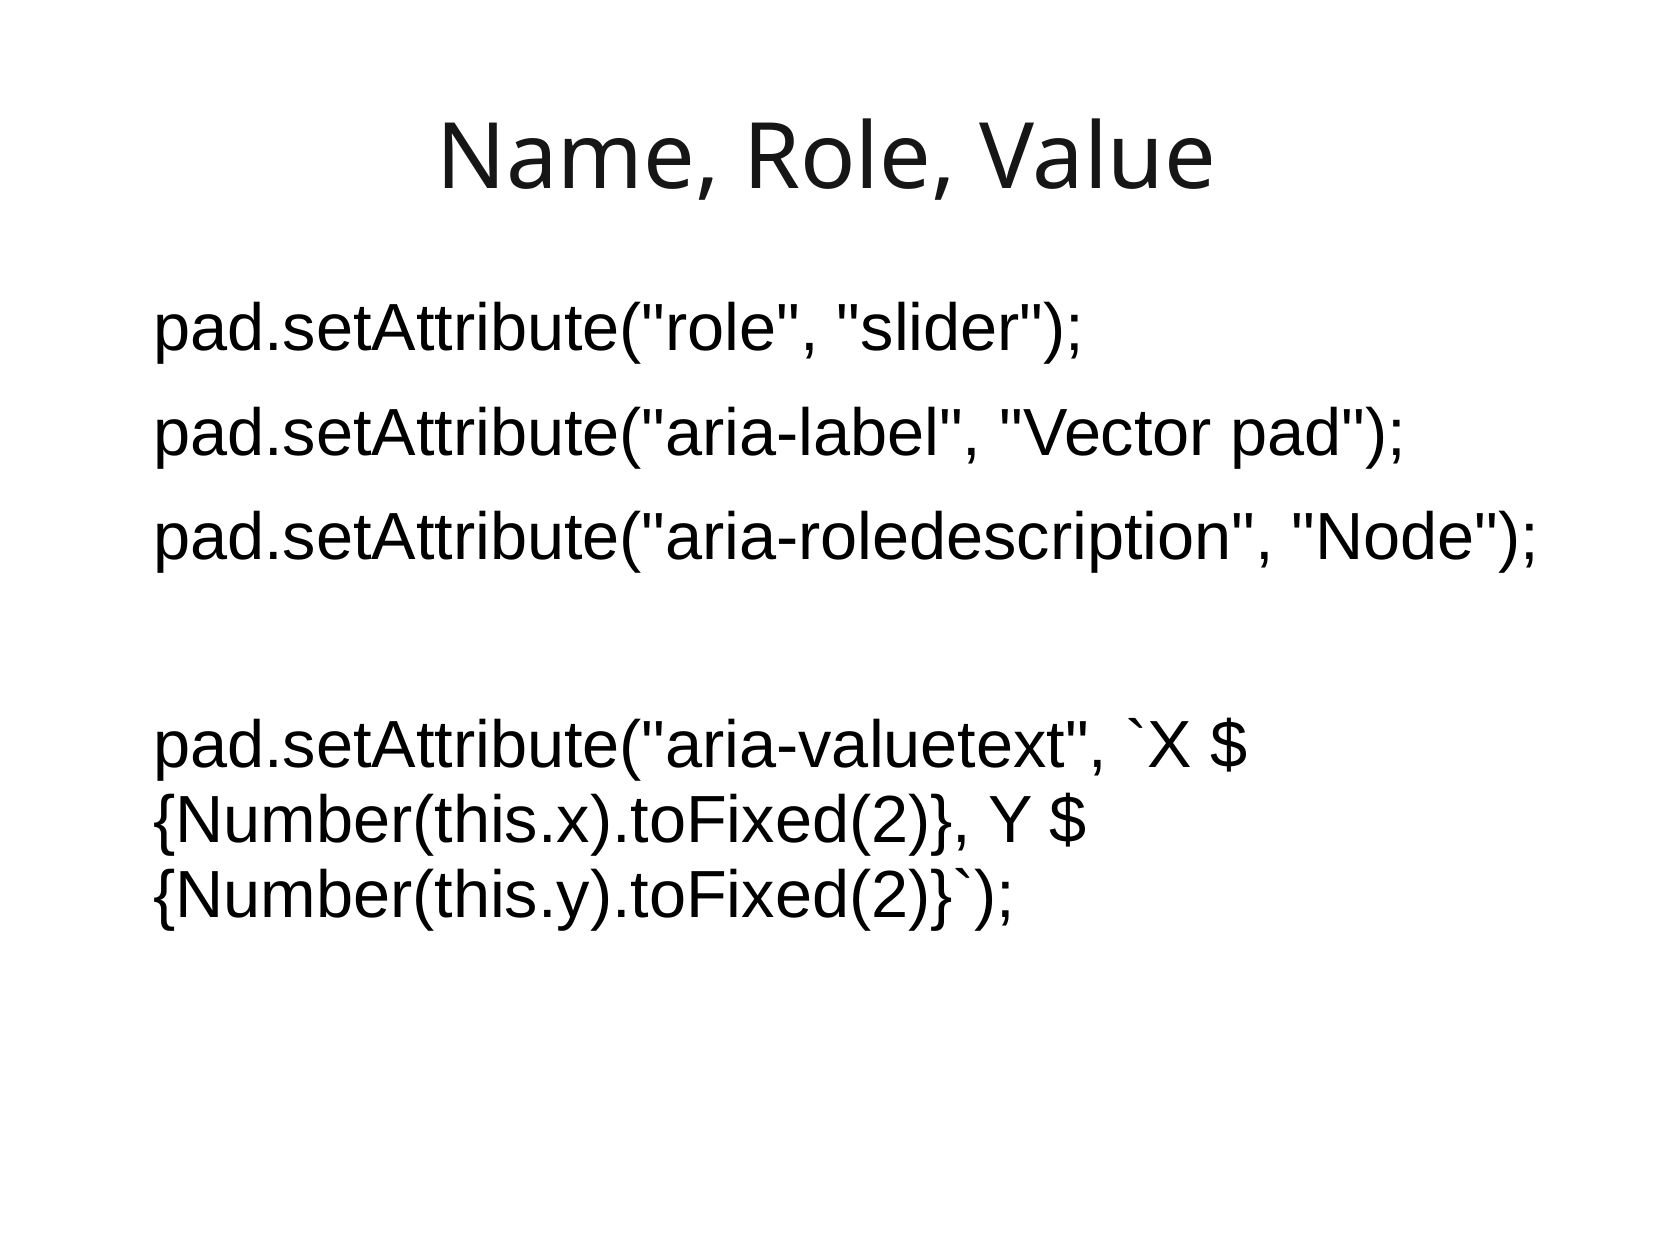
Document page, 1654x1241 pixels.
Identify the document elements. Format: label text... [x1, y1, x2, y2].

title Name, Role, Value [82, 49, 1571, 257]
list pad.setAttribute("role", "slider"); pad.setAttribute("aria-label", "Vector pad"); pad.setAttribute("aria-roledescription", "Node"); pad.setAttribute("aria-valuetext", `X ${Number(this.x).toFixed(2)}, Y ${Number(this.y).toFixed(2)}`); [82, 290, 1571, 1109]
